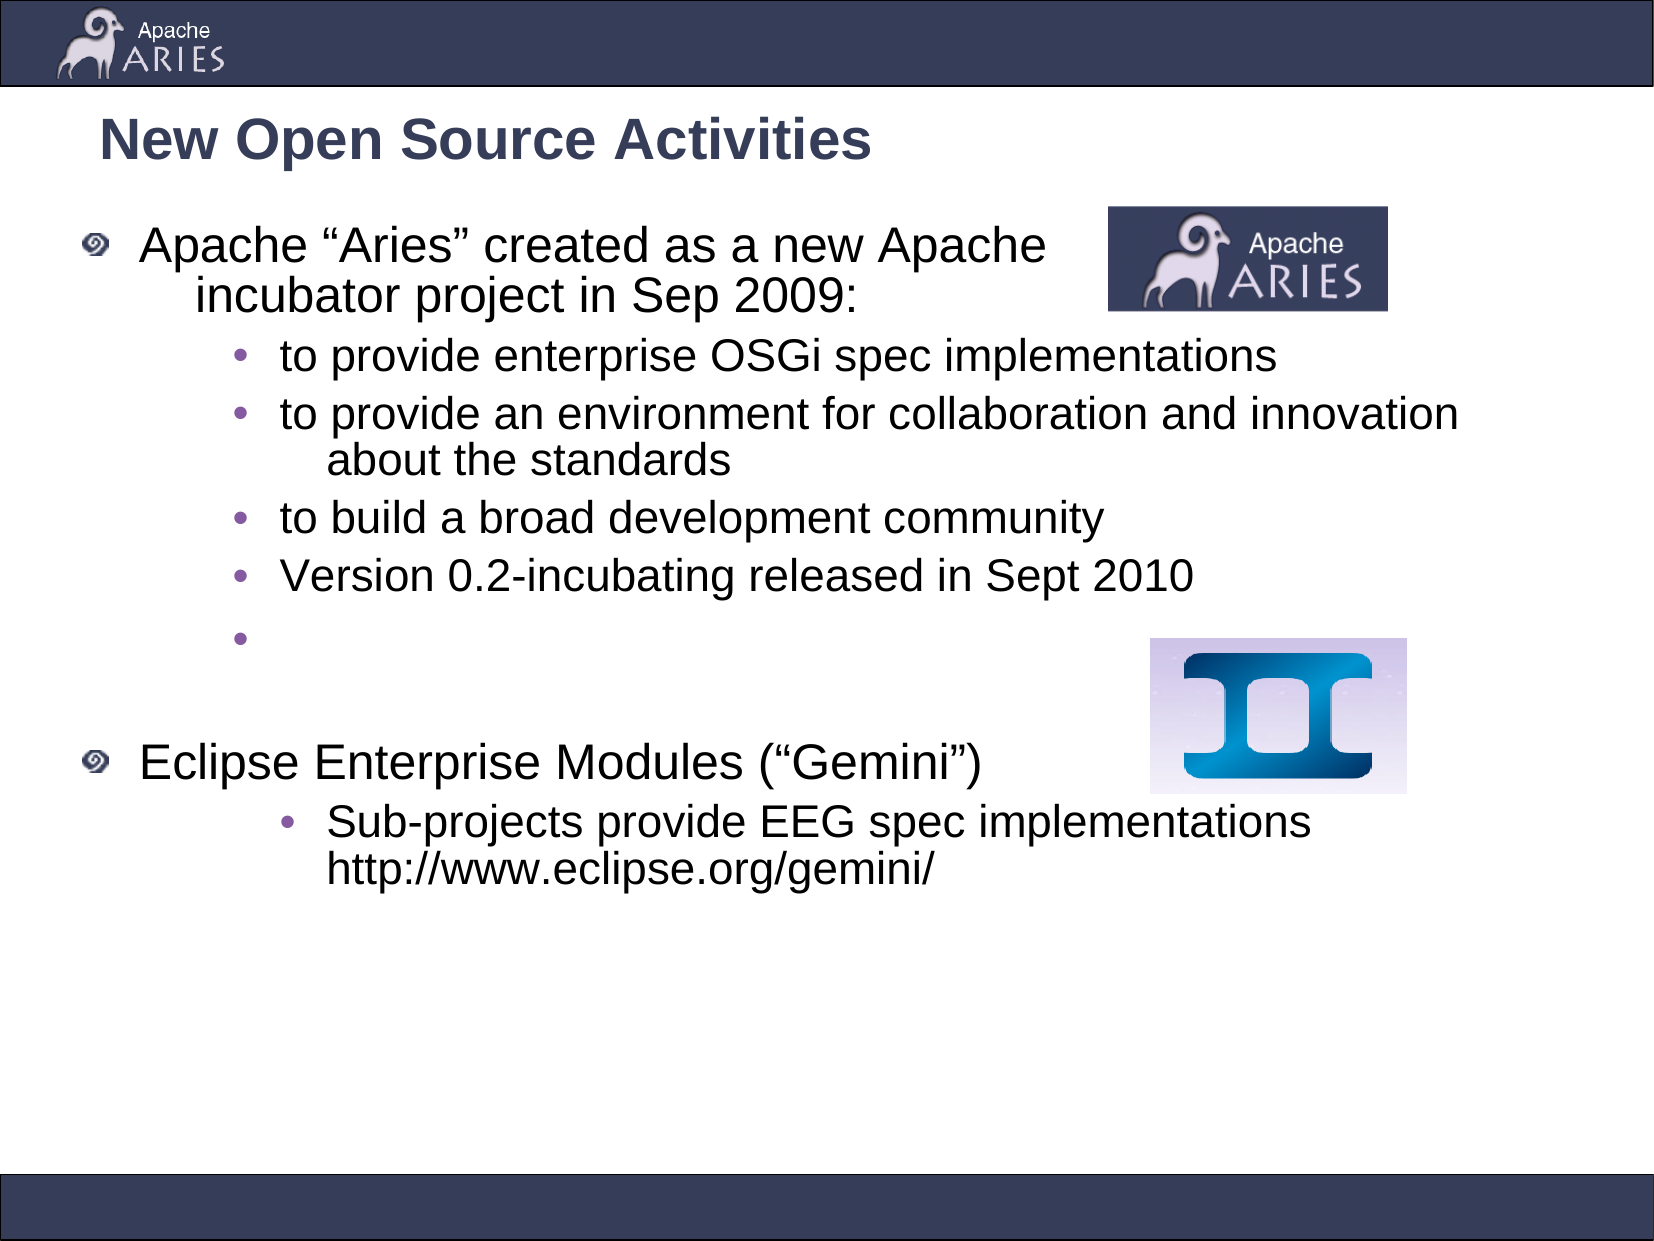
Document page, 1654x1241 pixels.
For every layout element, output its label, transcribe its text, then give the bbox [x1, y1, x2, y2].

list Apache “Aries” created as a new Apache incubator project in Sep 2009: to provide enterprise OSGi spec implementations to provide an environment for collaboration and innovation about the standards to build a broad development community Version 0.2-incubating released in Sept 2010 Eclipse Enterprise Modules (“Gemini”) Sub-projects provide EEG spec implementations http://www.eclipse.org/gemini/ [82, 222, 1566, 1116]
picture [1108, 206, 1388, 312]
title New Open Source Activities [84, 77, 1573, 207]
picture [47, 3, 232, 83]
picture [1150, 638, 1407, 794]
